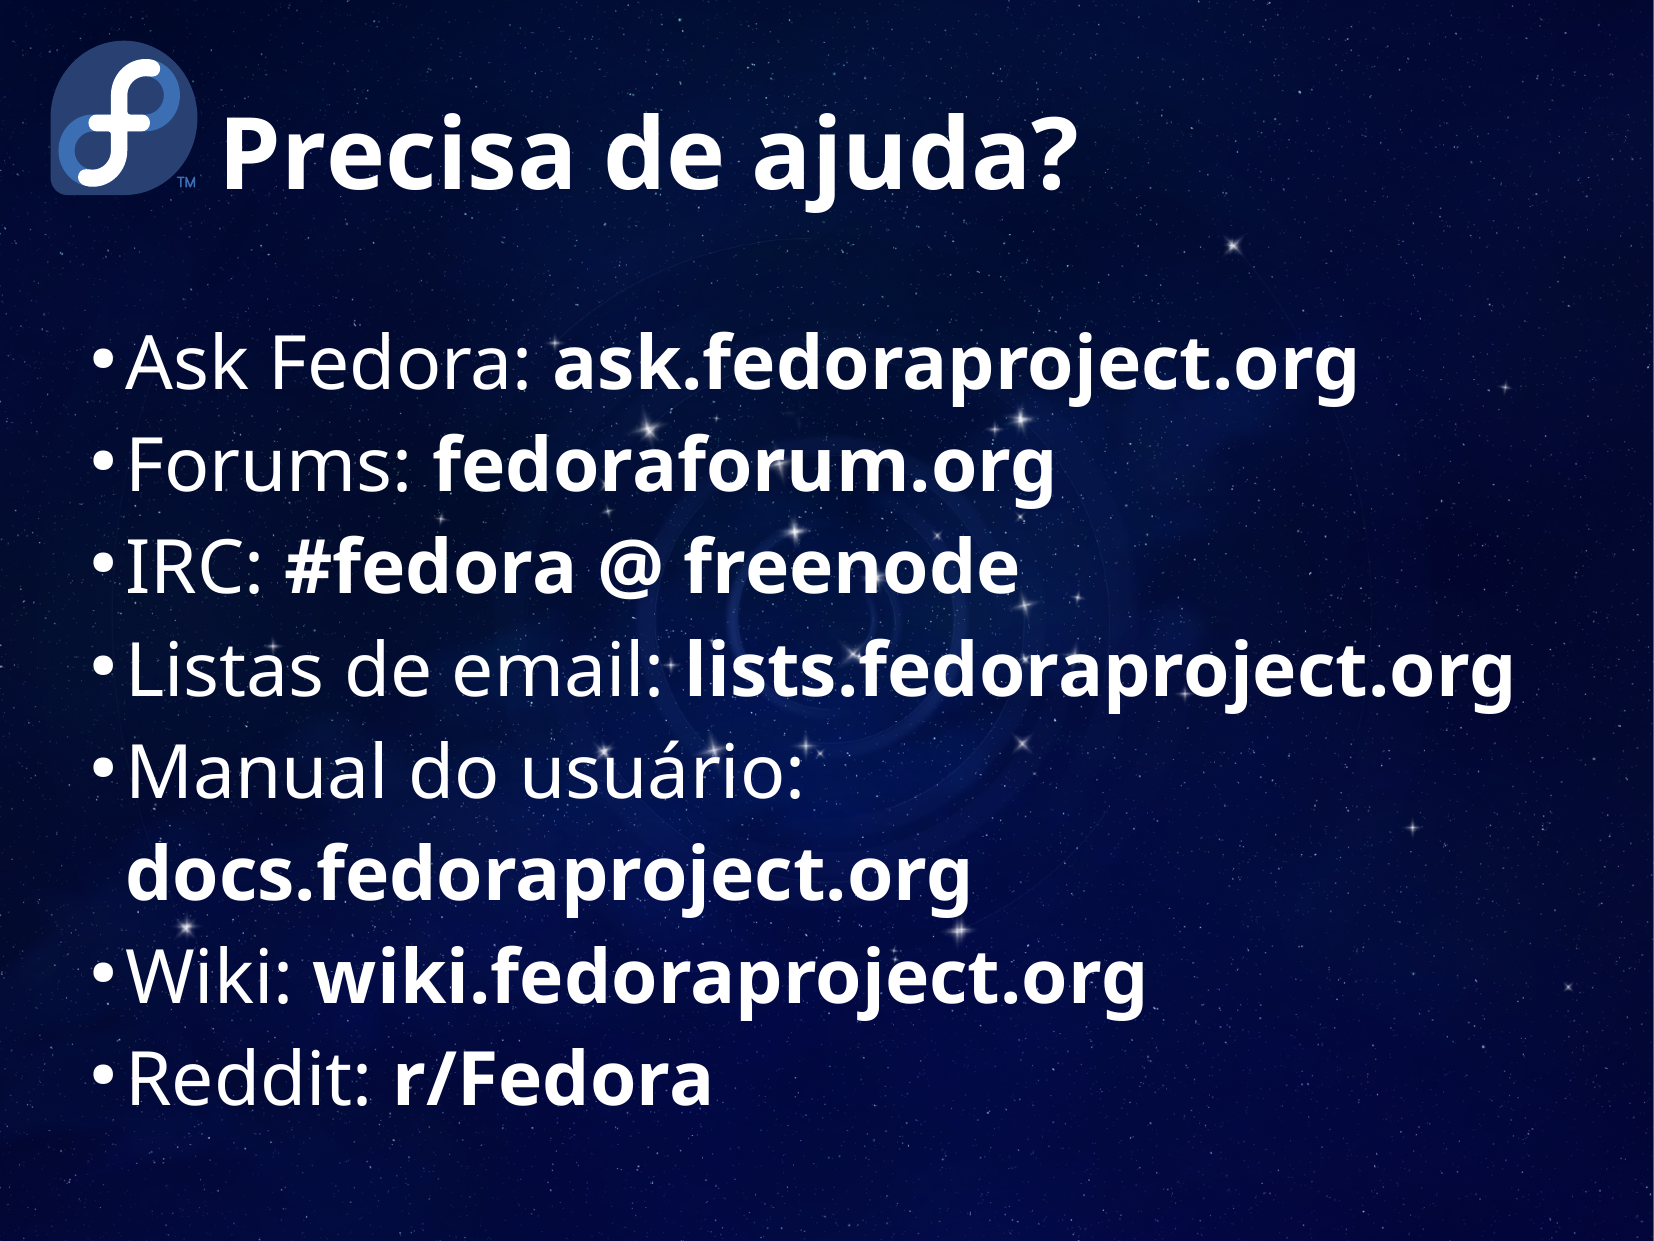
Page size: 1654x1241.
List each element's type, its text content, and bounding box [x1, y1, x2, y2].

text_box [50, 40, 198, 196]
text_box [176, 176, 196, 188]
picture [0, 0, 1654, 1241]
text_box Ask Fedora: ask.fedoraproject.org Forums: fedoraforum.org IRC: #fedora @ freenode Listas de email: lists.fedoraproject.org Manual do usuário: docs.fedoraproject.org Wiki: wiki.fedoraproject.org Reddit: r/Fedora [75, 301, 1654, 1216]
text_box Precisa de ajuda? [218, 82, 1079, 215]
